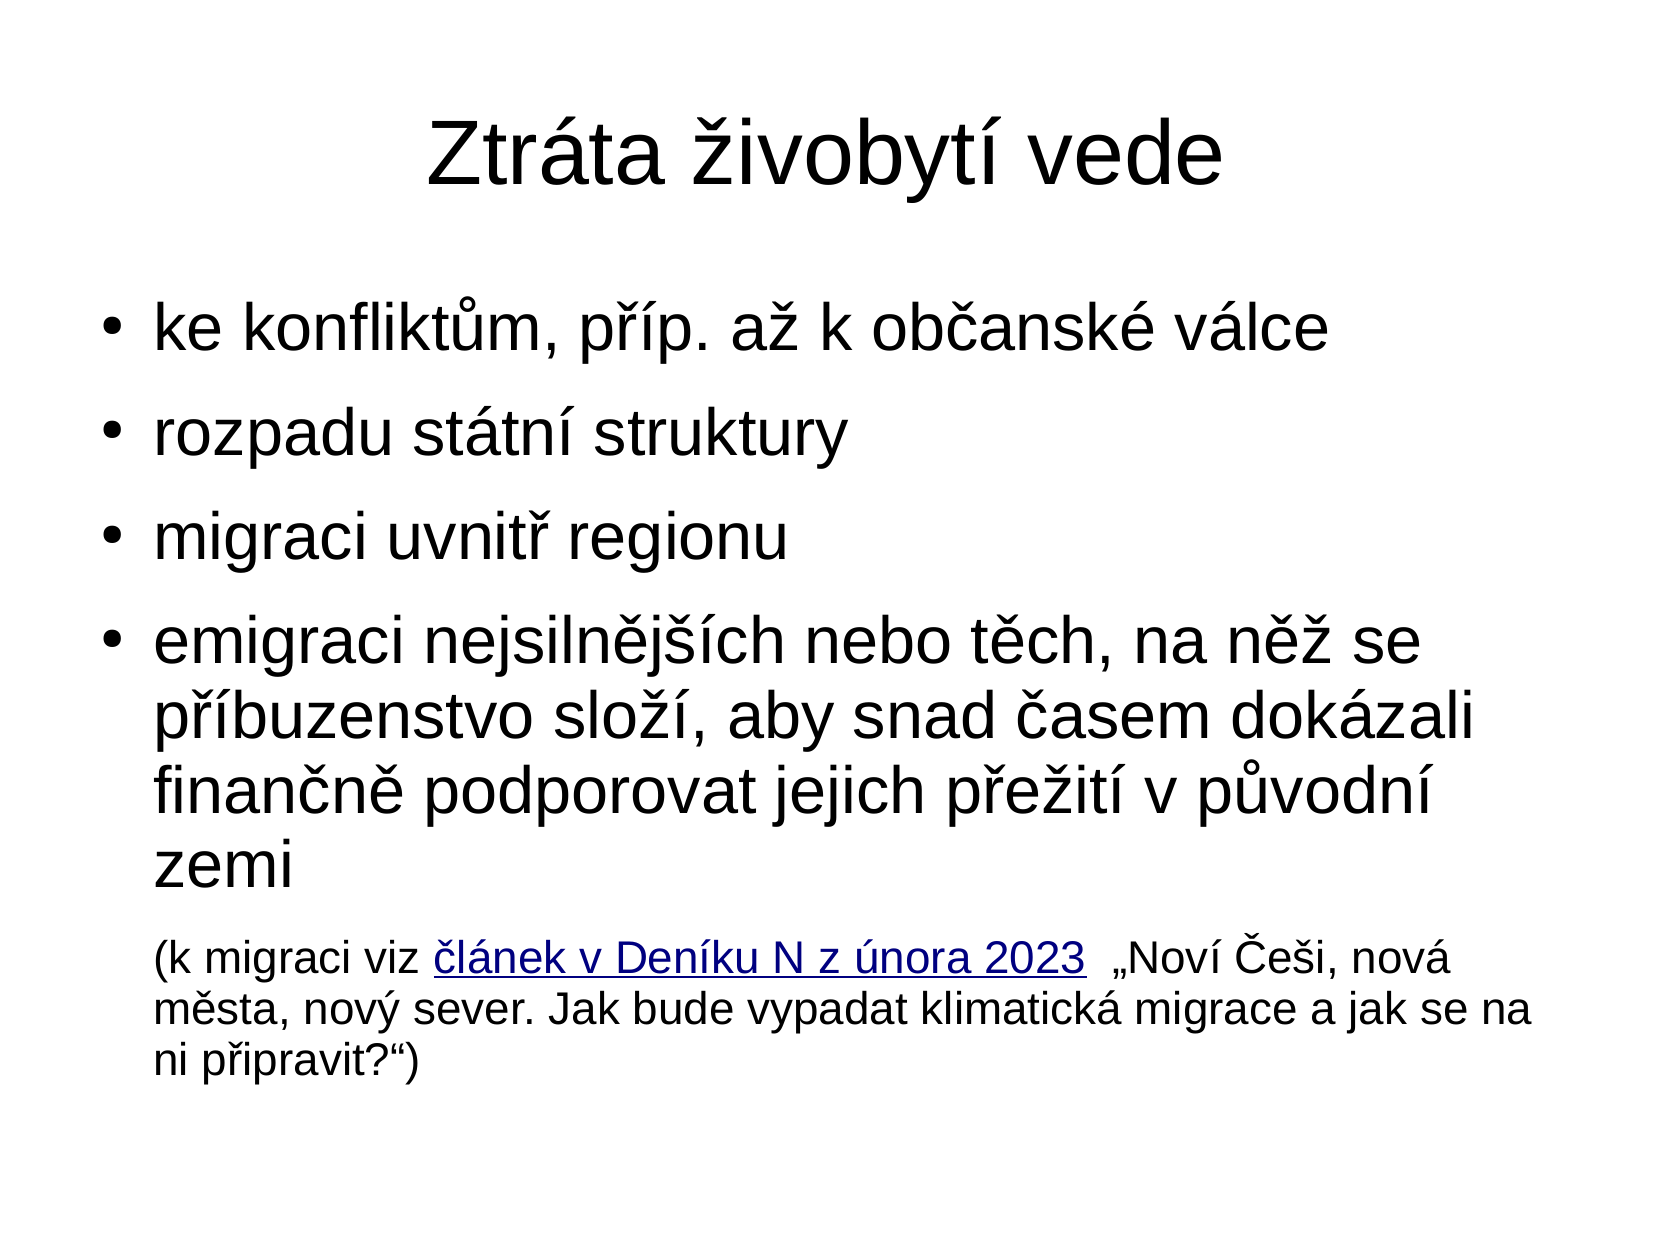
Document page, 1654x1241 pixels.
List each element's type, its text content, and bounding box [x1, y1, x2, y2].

title Ztráta živobytí vede [82, 49, 1571, 257]
list ke konfliktům, příp. až k občanské válce rozpadu státní struktury migraci uvnitř regionu emigraci nejsilnějších nebo těch, na něž se příbuzenstvo složí, aby snad časem dokázali finančně podporovat jejich přežití v původní zemi (k migraci viz článek v Deníku N z února 2023 „Noví Češi, nová města, nový sever. Jak bude vypadat klimatická migrace a jak se na ni připravit?“) [82, 290, 1571, 1109]
